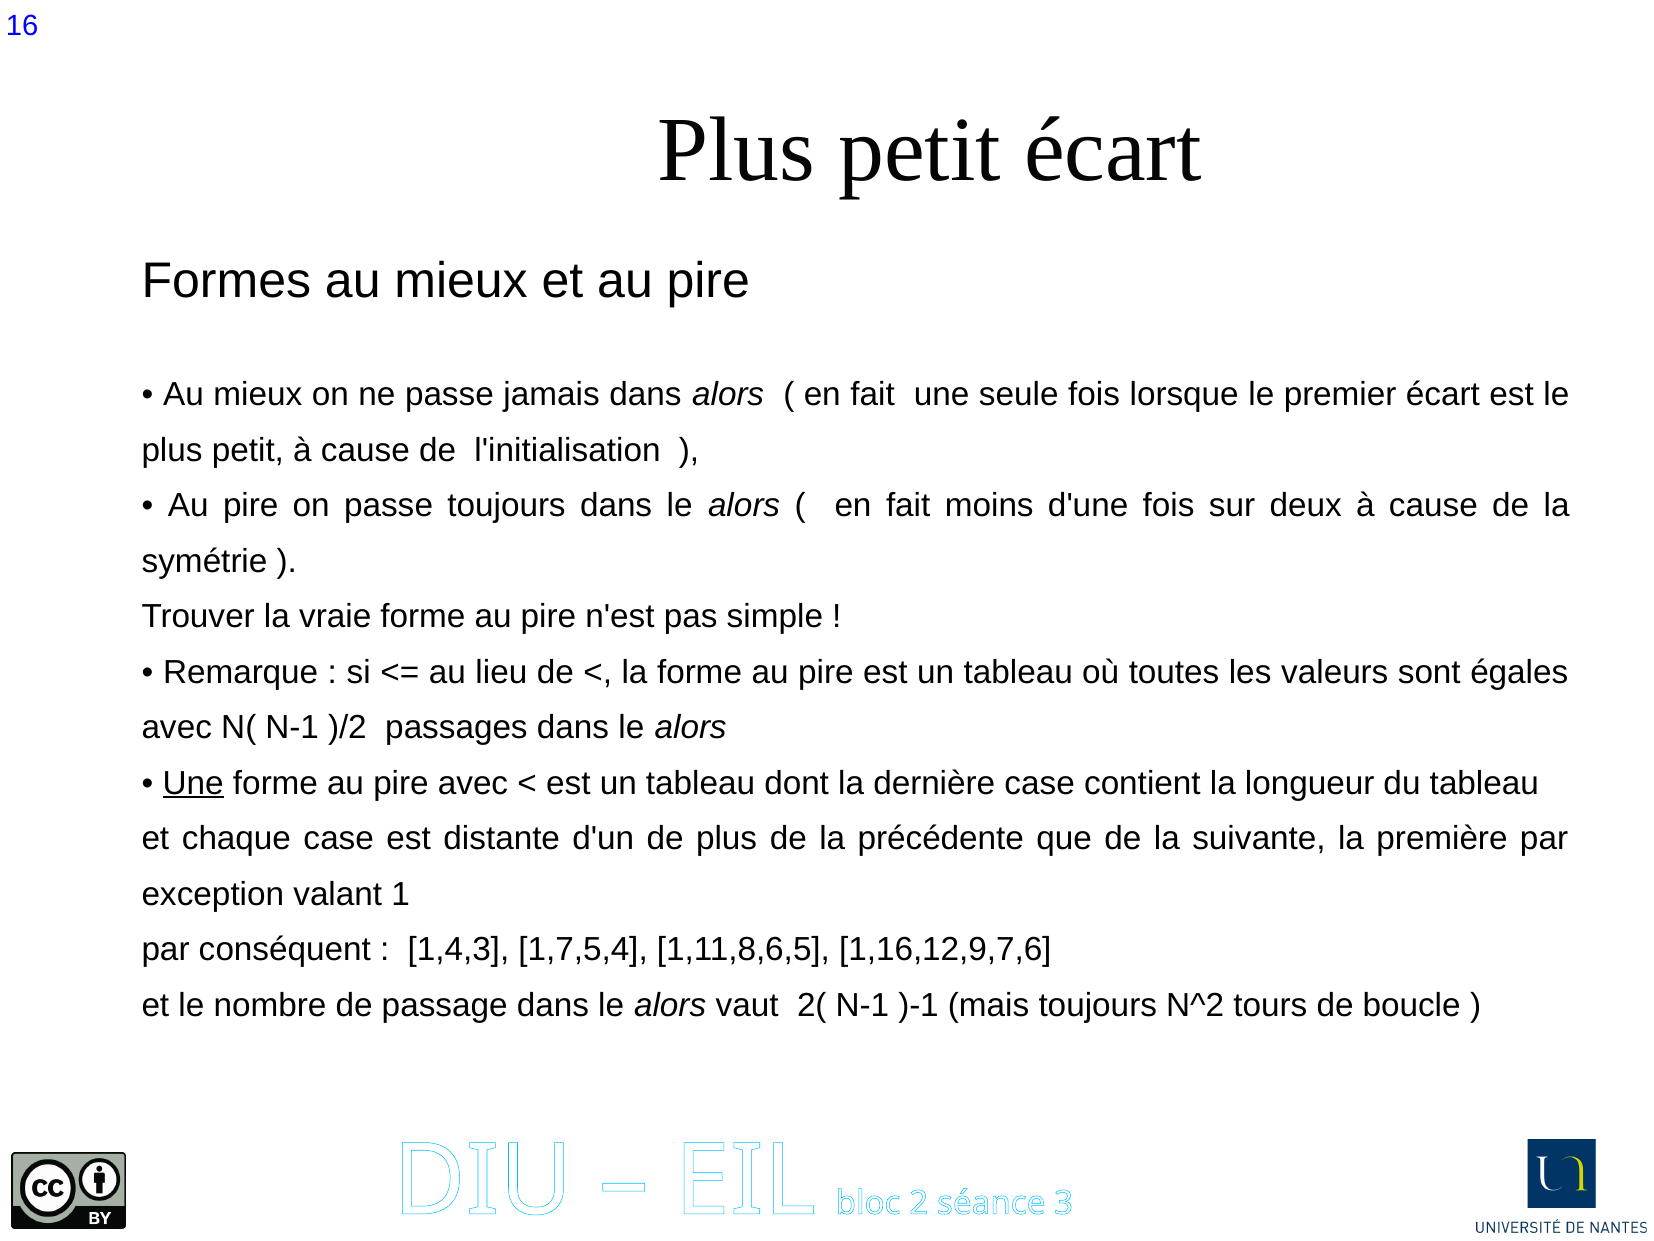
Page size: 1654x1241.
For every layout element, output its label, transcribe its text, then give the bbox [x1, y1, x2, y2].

picture [11, 1152, 126, 1229]
picture [1055, 1189, 1072, 1215]
picture [402, 1142, 460, 1215]
picture [838, 1188, 855, 1215]
picture [683, 1142, 725, 1215]
picture [972, 1195, 988, 1215]
picture [602, 1182, 645, 1192]
picture [858, 1188, 863, 1215]
subtitle Formes au mieux et au pire • Au mieux on ne passe jamais dans alors ( en fait une seule fois lorsque le premier écart est le plus petit, à cause de l'initialisation ), • Au pire on passe toujours dans le alors ( en fait moins d'une fois sur deux à cause de la symétrie ). Trouver la vraie forme au pire n'est pas simple ! • Remarque : si <= au lieu de <, la forme au pire est un tableau où toutes les valeurs sont égales avec N( N-1 )/2 passages dans le alors • Une forme au pire avec < est un tableau dont la dernière case contient la longueur du tableau et chaque case est distante d'un de plus de la précédente que de la suivante, la première par exception valant 1 par conséquent : [1,4,3], [1,7,5,4], [1,11,8,6,5], [1,16,12,9,7,6] et le nombre de passage dans le alors vaut 2( N-1 )-1 (mais toujours N^2 tours de boucle ) [141, 224, 1571, 1135]
picture [469, 1142, 496, 1215]
picture [1012, 1195, 1026, 1215]
picture [910, 1189, 927, 1215]
picture [733, 1142, 761, 1215]
picture [508, 1142, 564, 1216]
picture [886, 1195, 900, 1215]
picture [773, 1142, 815, 1215]
title Plus petit écart [265, 47, 1595, 252]
picture [992, 1195, 1009, 1215]
picture [954, 1188, 971, 1215]
picture [1476, 1139, 1647, 1233]
picture [1028, 1195, 1045, 1215]
picture [866, 1195, 884, 1215]
picture [938, 1195, 952, 1215]
